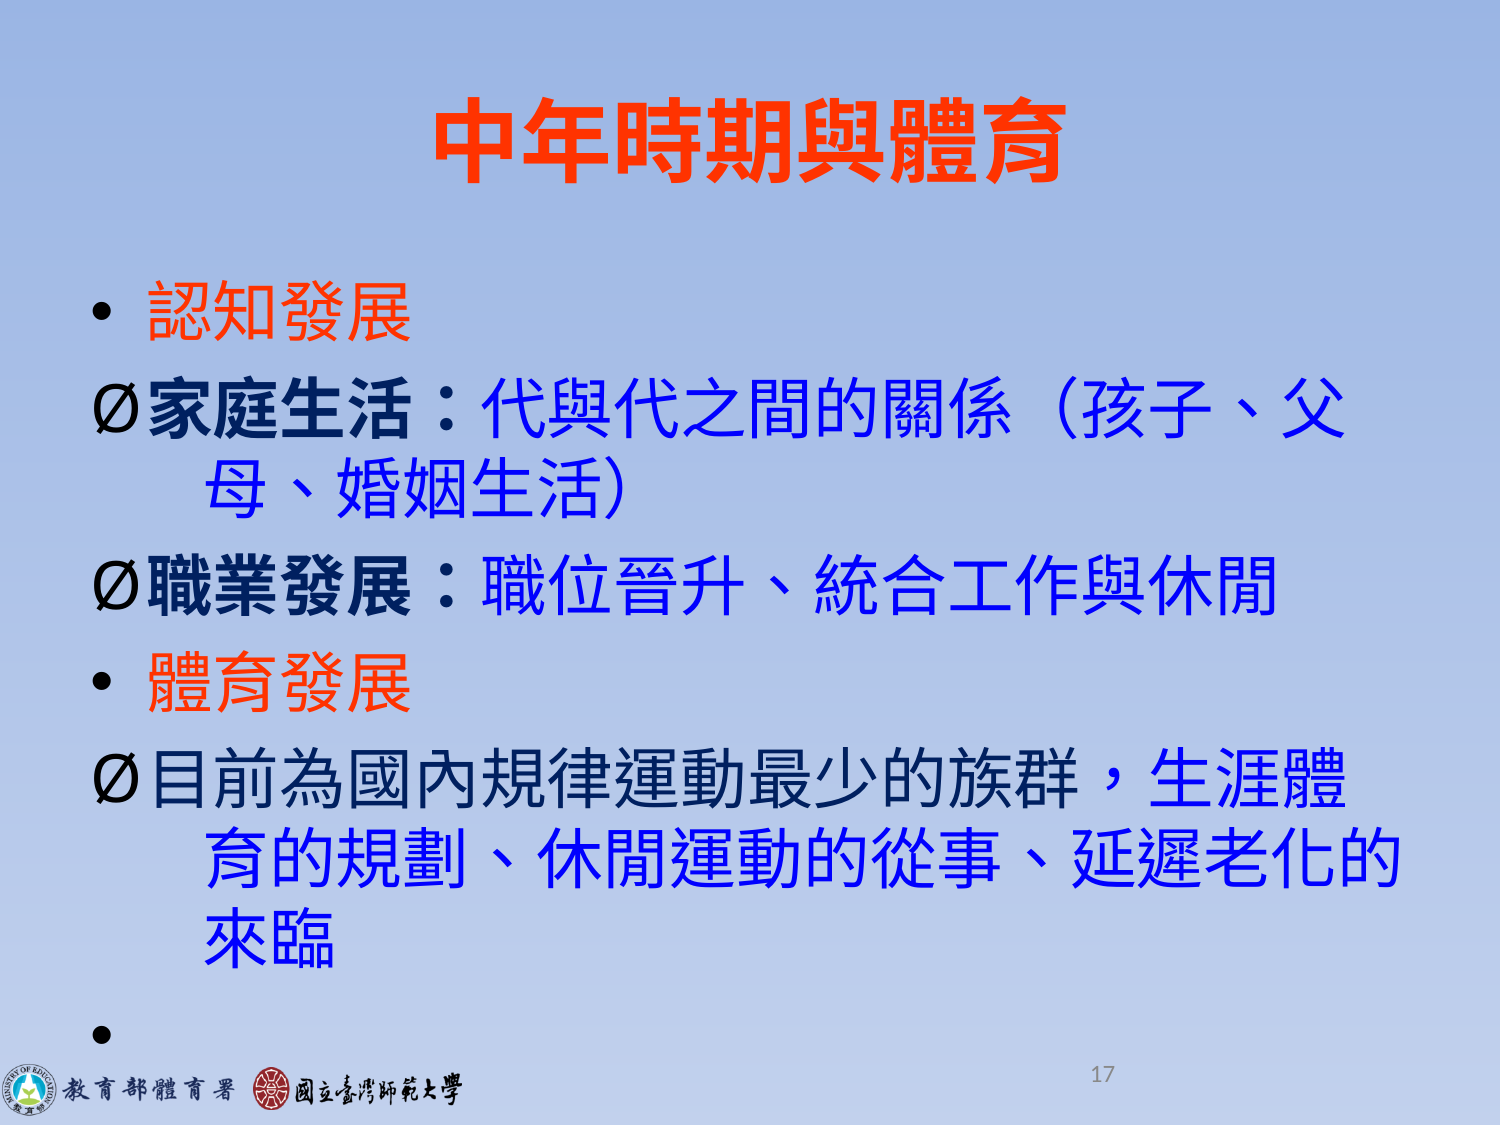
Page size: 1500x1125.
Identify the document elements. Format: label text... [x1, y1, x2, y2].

text_box [1074, 1042, 1426, 1103]
list 認知發展 家庭生活：代與代之間的關係（孩子、父母、婚姻生活） 職業發展：職位晉升、統合工作與休閒 體育發展 目前為國內規律運動最少的族群，生涯體育的規劃、休閒運動的從事、延遲老化的來臨 [75, 262, 1426, 1005]
title 中年時期與體育 [75, 45, 1426, 233]
